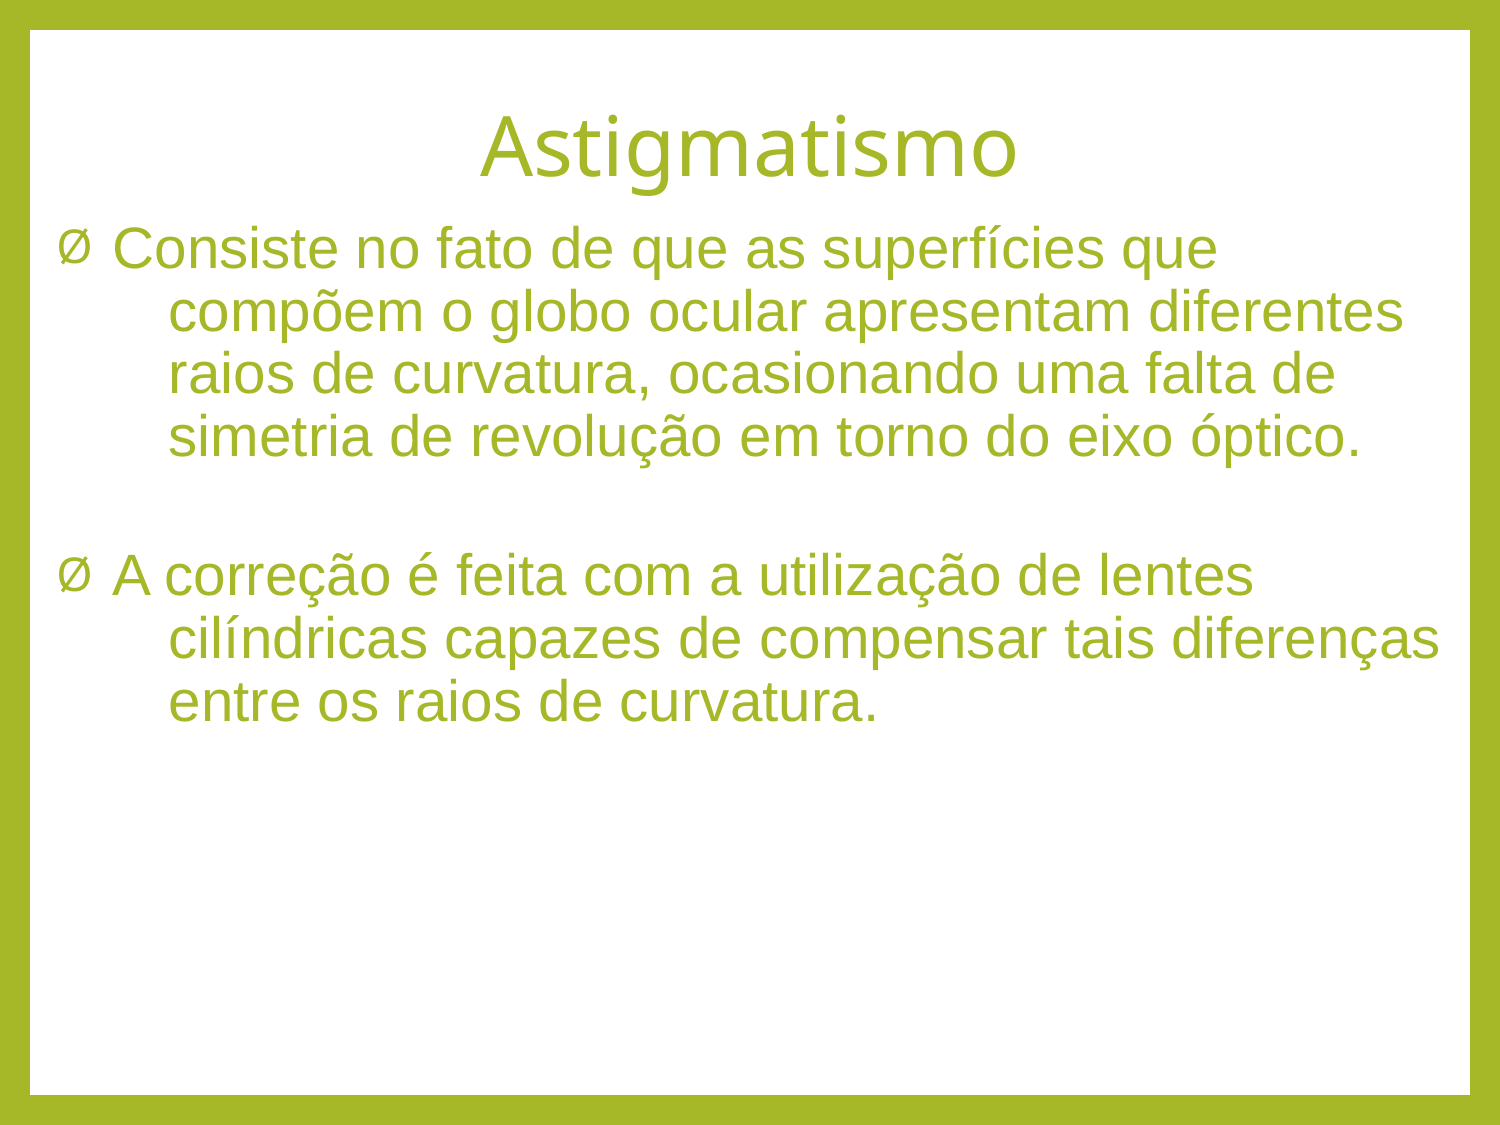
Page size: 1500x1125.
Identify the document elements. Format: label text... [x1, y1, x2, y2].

list Consiste no fato de que as superfícies que compõem o globo ocular apresentam diferentes raios de curvatura, ocasionando uma falta de simetria de revolução em torno do eixo óptico. A correção é feita com a utilização de lentes cilíndricas capazes de compensar tais diferenças entre os raios de curvatura. [41, 210, 1459, 1035]
title Astigmatismo [41, 90, 1459, 209]
